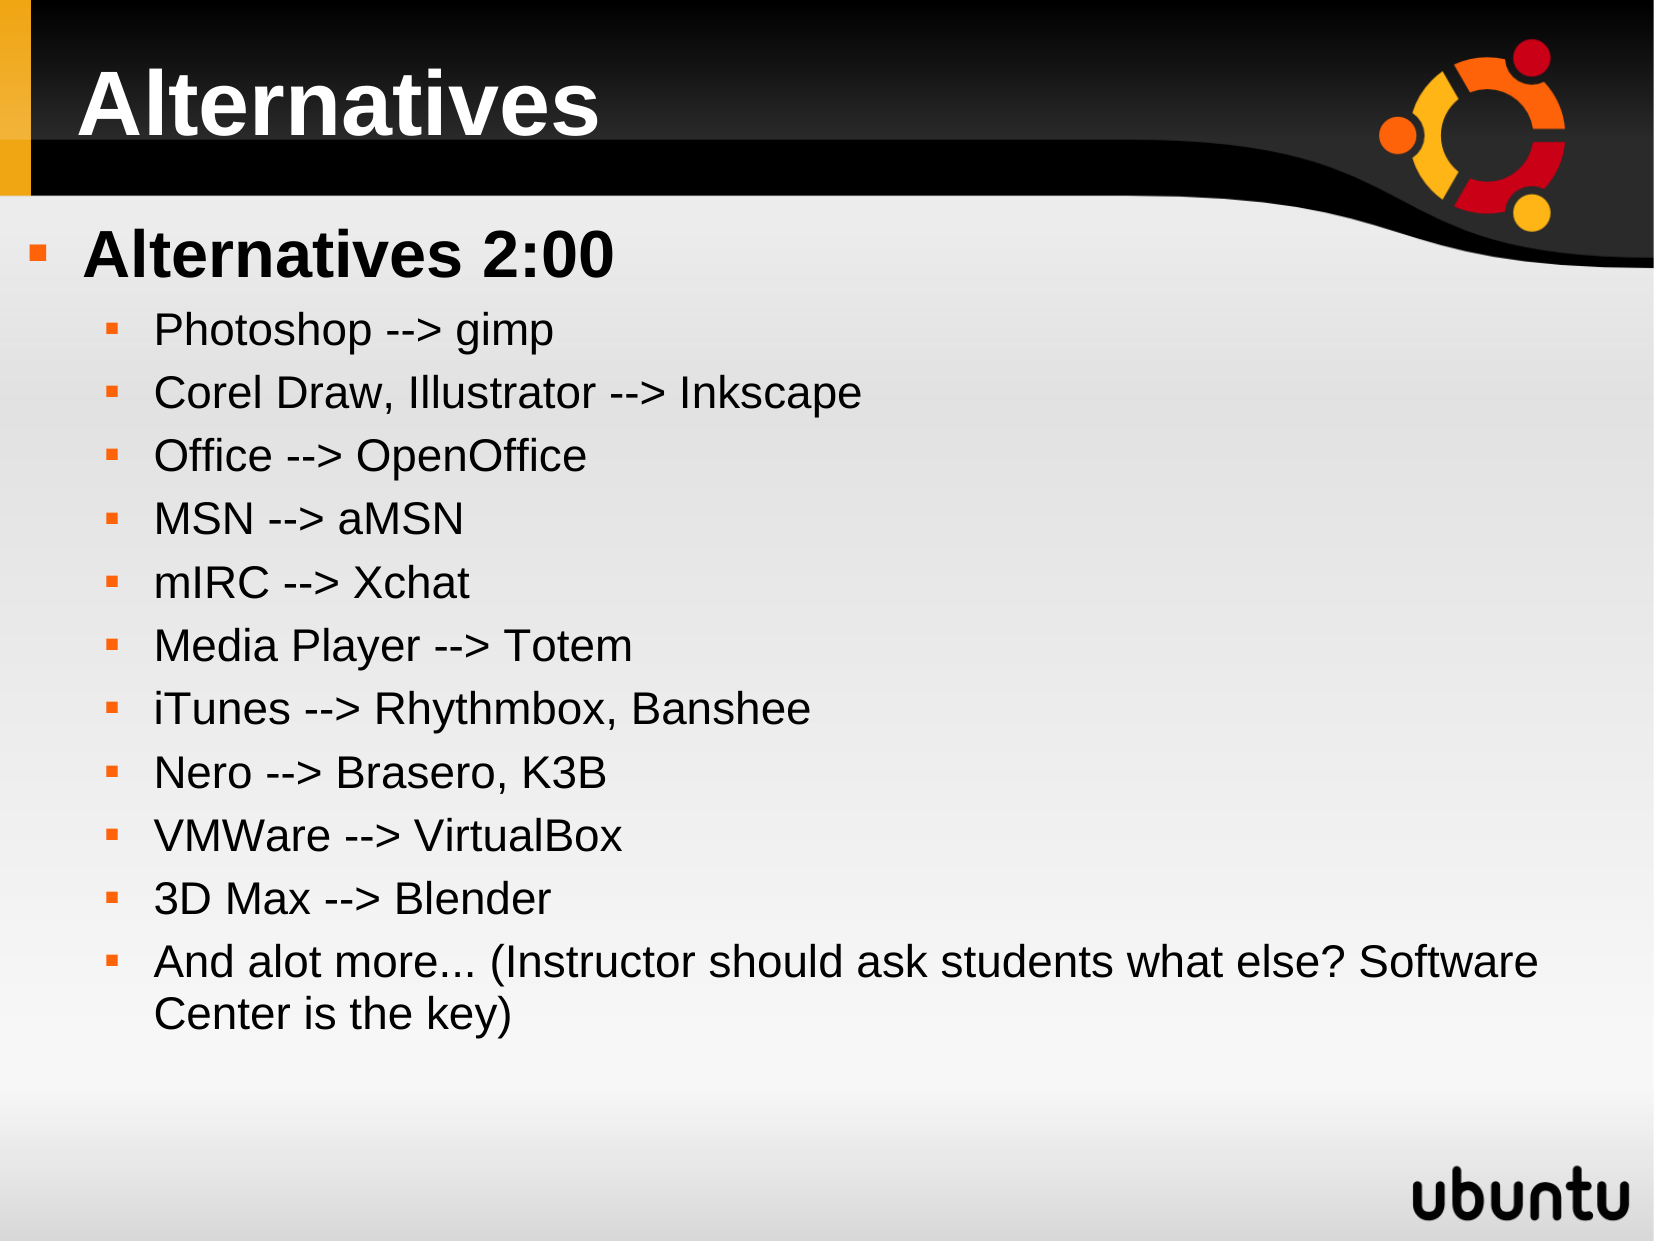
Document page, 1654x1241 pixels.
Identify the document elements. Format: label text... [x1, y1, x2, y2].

list Alternatives 2:00 Photoshop --> gimp Corel Draw, Illustrator --> Inkscape Office --> OpenOffice MSN --> aMSN mIRC --> Xchat Media Player --> Totem iTunes --> Rhythmbox, Banshee Nero --> Brasero, K3B VMWare --> VirtualBox 3D Max --> Blender And alot more... (Instructor should ask students what else? Software Center is the key) [11, 217, 1651, 1039]
title Alternatives [76, 0, 1565, 208]
picture [0, 0, 1654, 1241]
